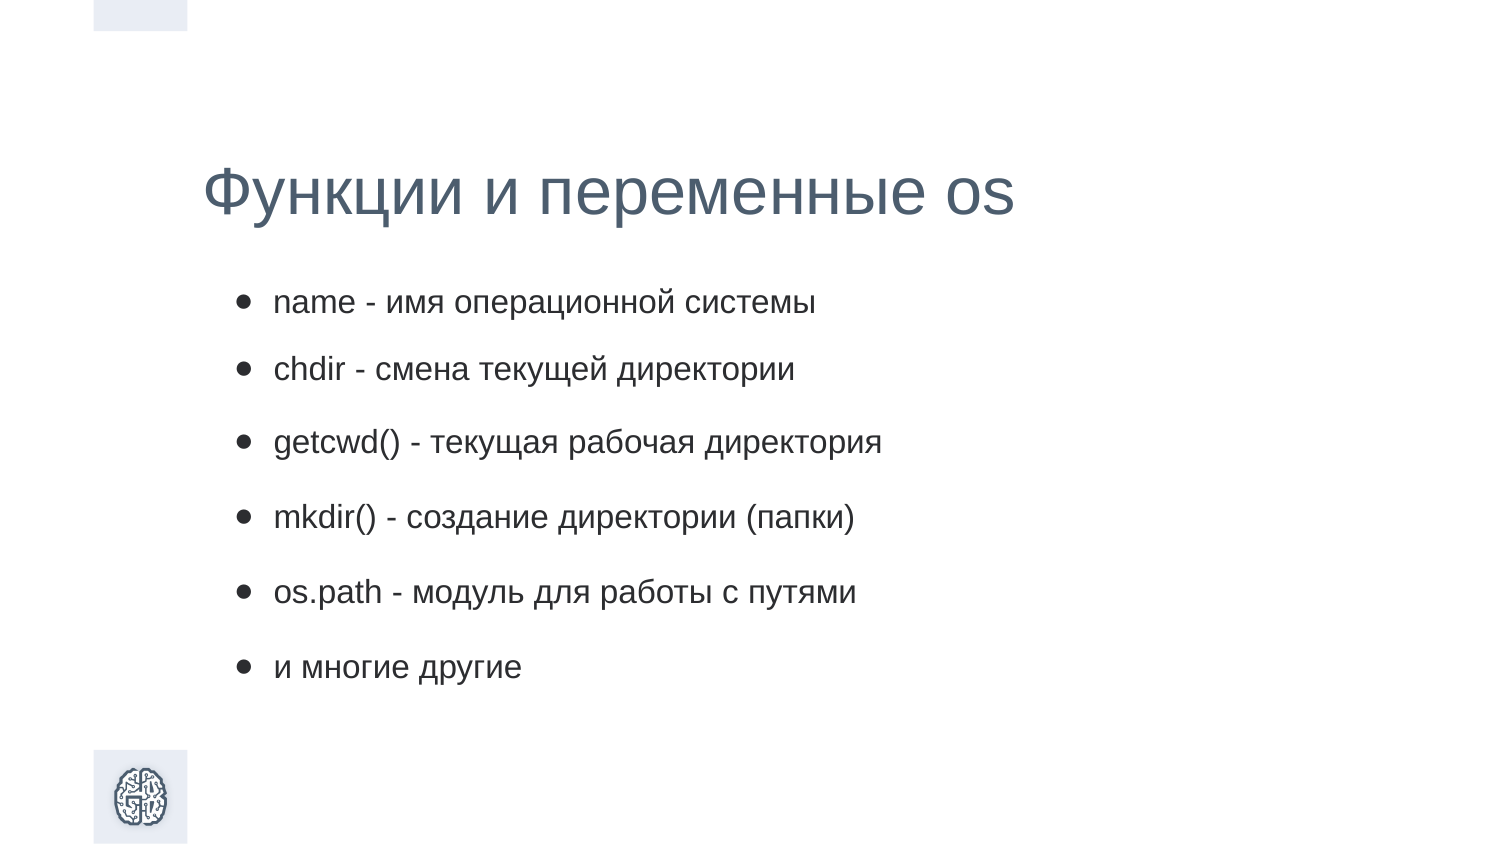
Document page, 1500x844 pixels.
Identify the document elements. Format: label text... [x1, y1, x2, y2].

text_box chdir - смена текущей директории [187, 321, 1313, 394]
text_box mkdir() - создание директории (папки) [187, 469, 1313, 542]
text_box name - имя операционной системы [187, 259, 1312, 322]
picture [106, 760, 175, 834]
text_box getcwd() - текущая рабочая директория [187, 394, 1313, 467]
text_box и многие другие [187, 619, 1313, 692]
text_box Функции и переменные os [187, 93, 1312, 259]
text_box os.path - модуль для работы с путями [187, 544, 1313, 617]
